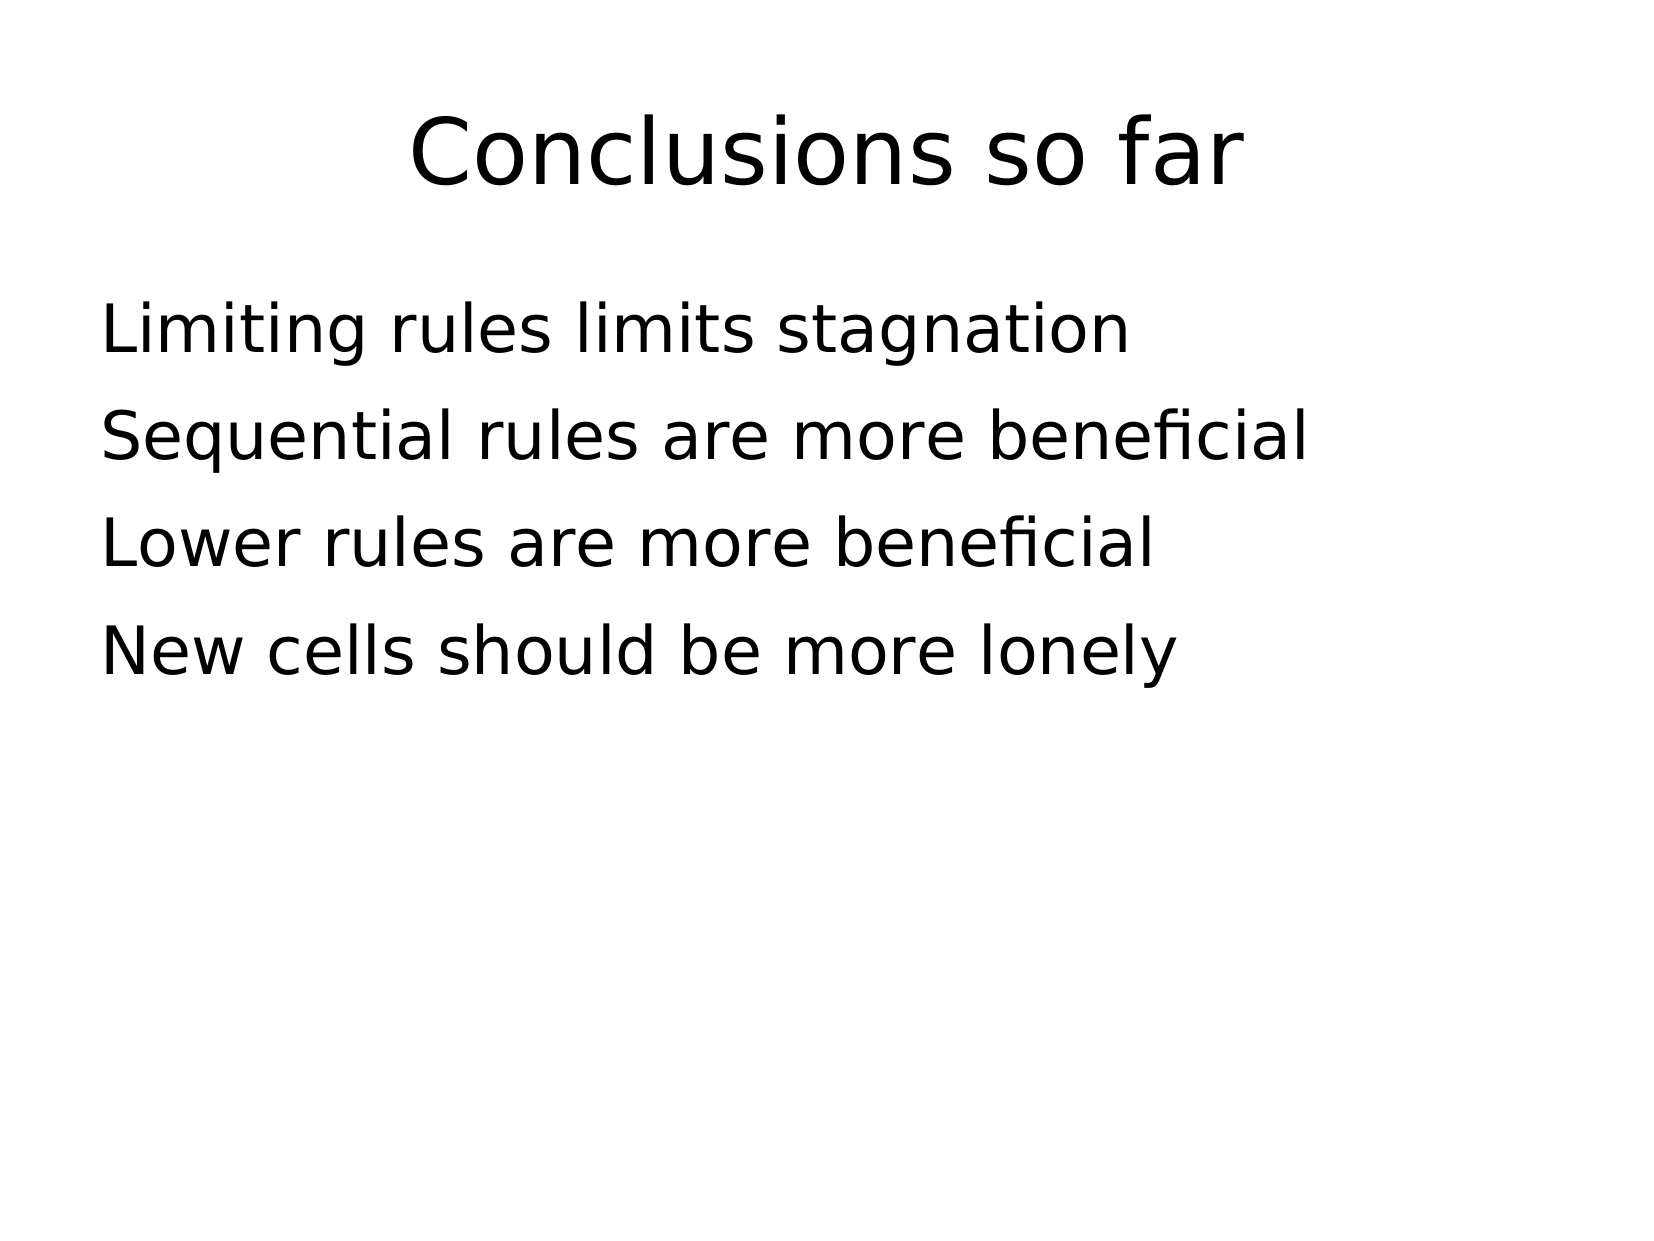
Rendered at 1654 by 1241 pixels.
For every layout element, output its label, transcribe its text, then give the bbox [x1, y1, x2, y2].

title Conclusions so far [82, 49, 1571, 257]
list Limiting rules limits stagnation Sequential rules are more beneficial Lower rules are more beneficial New cells should be more lonely [82, 290, 1571, 1109]
